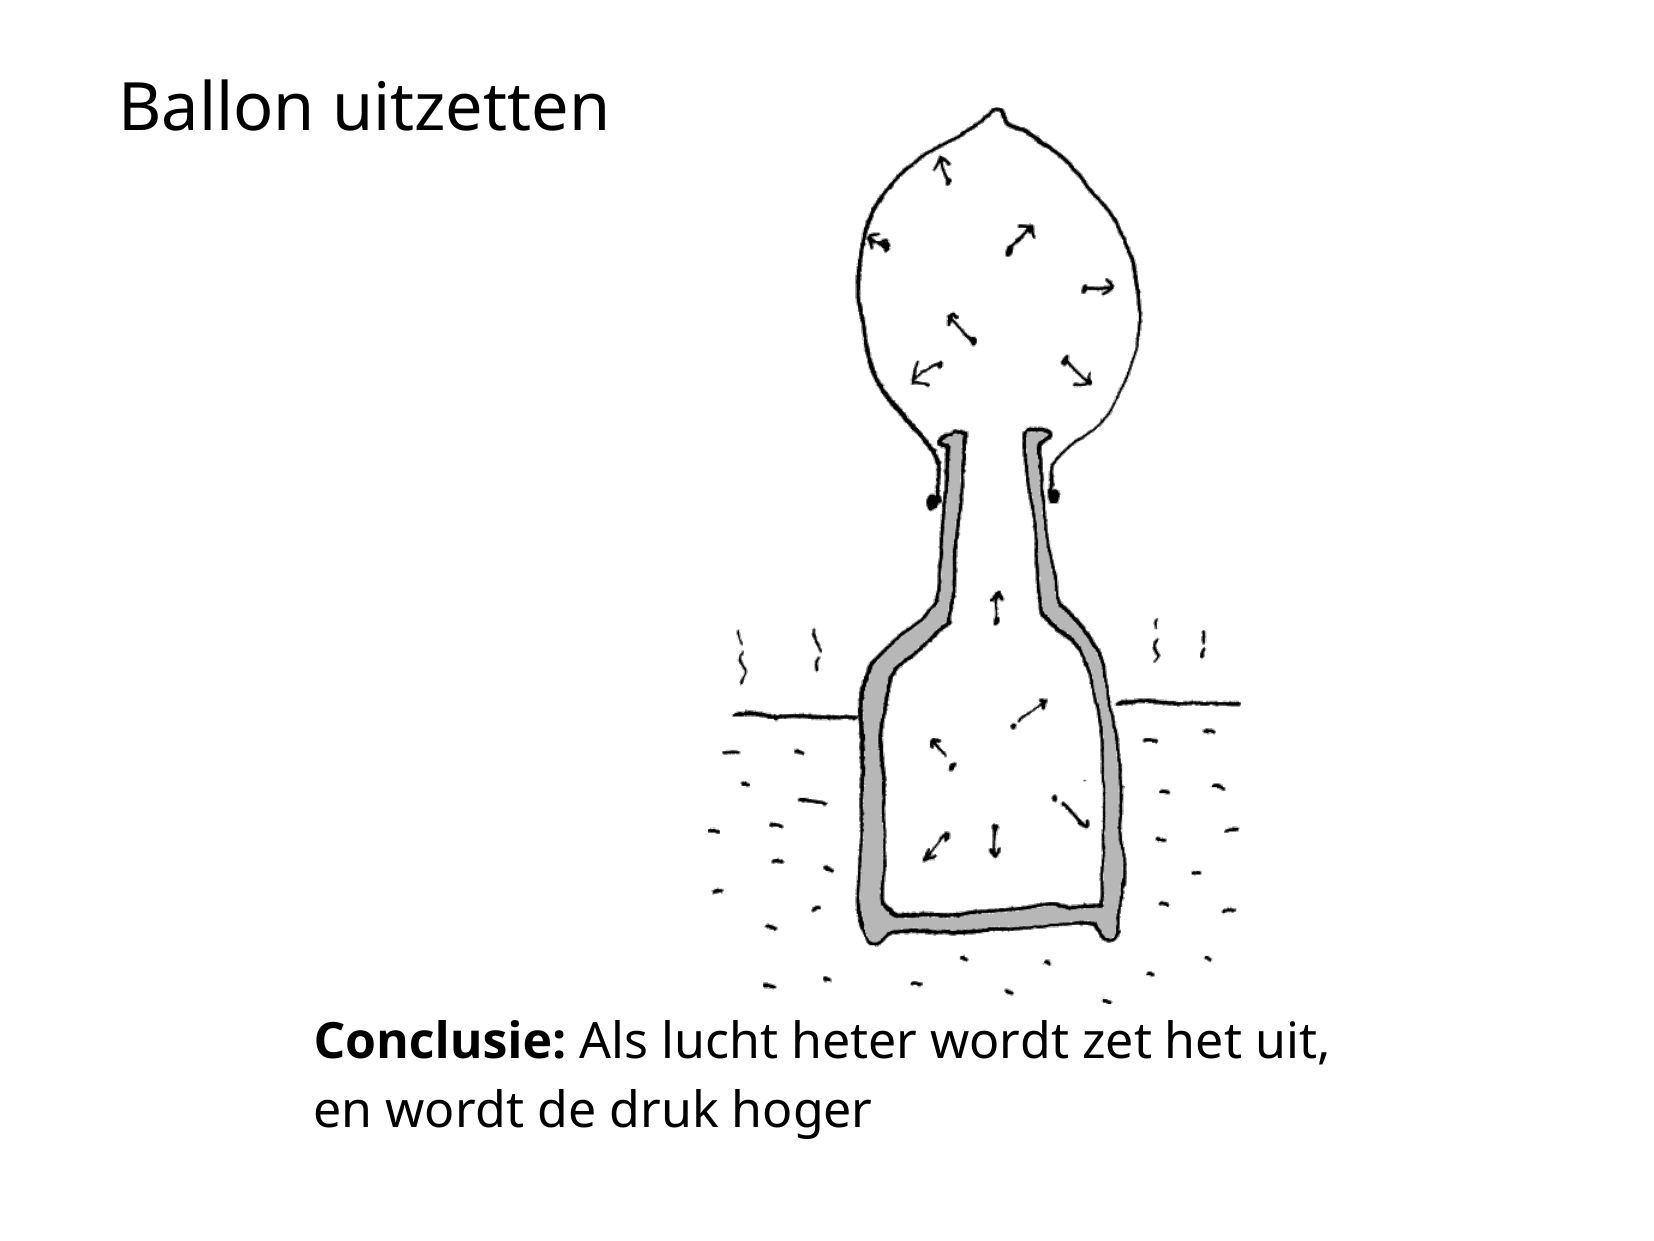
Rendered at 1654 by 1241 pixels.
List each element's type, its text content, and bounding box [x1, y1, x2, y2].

text_box Conclusie: Als lucht heter wordt zet het uit, en wordt de druk hoger [298, 1003, 1359, 1144]
picture [708, 107, 1241, 1004]
text_box Ballon uitzetten [118, 59, 629, 153]
